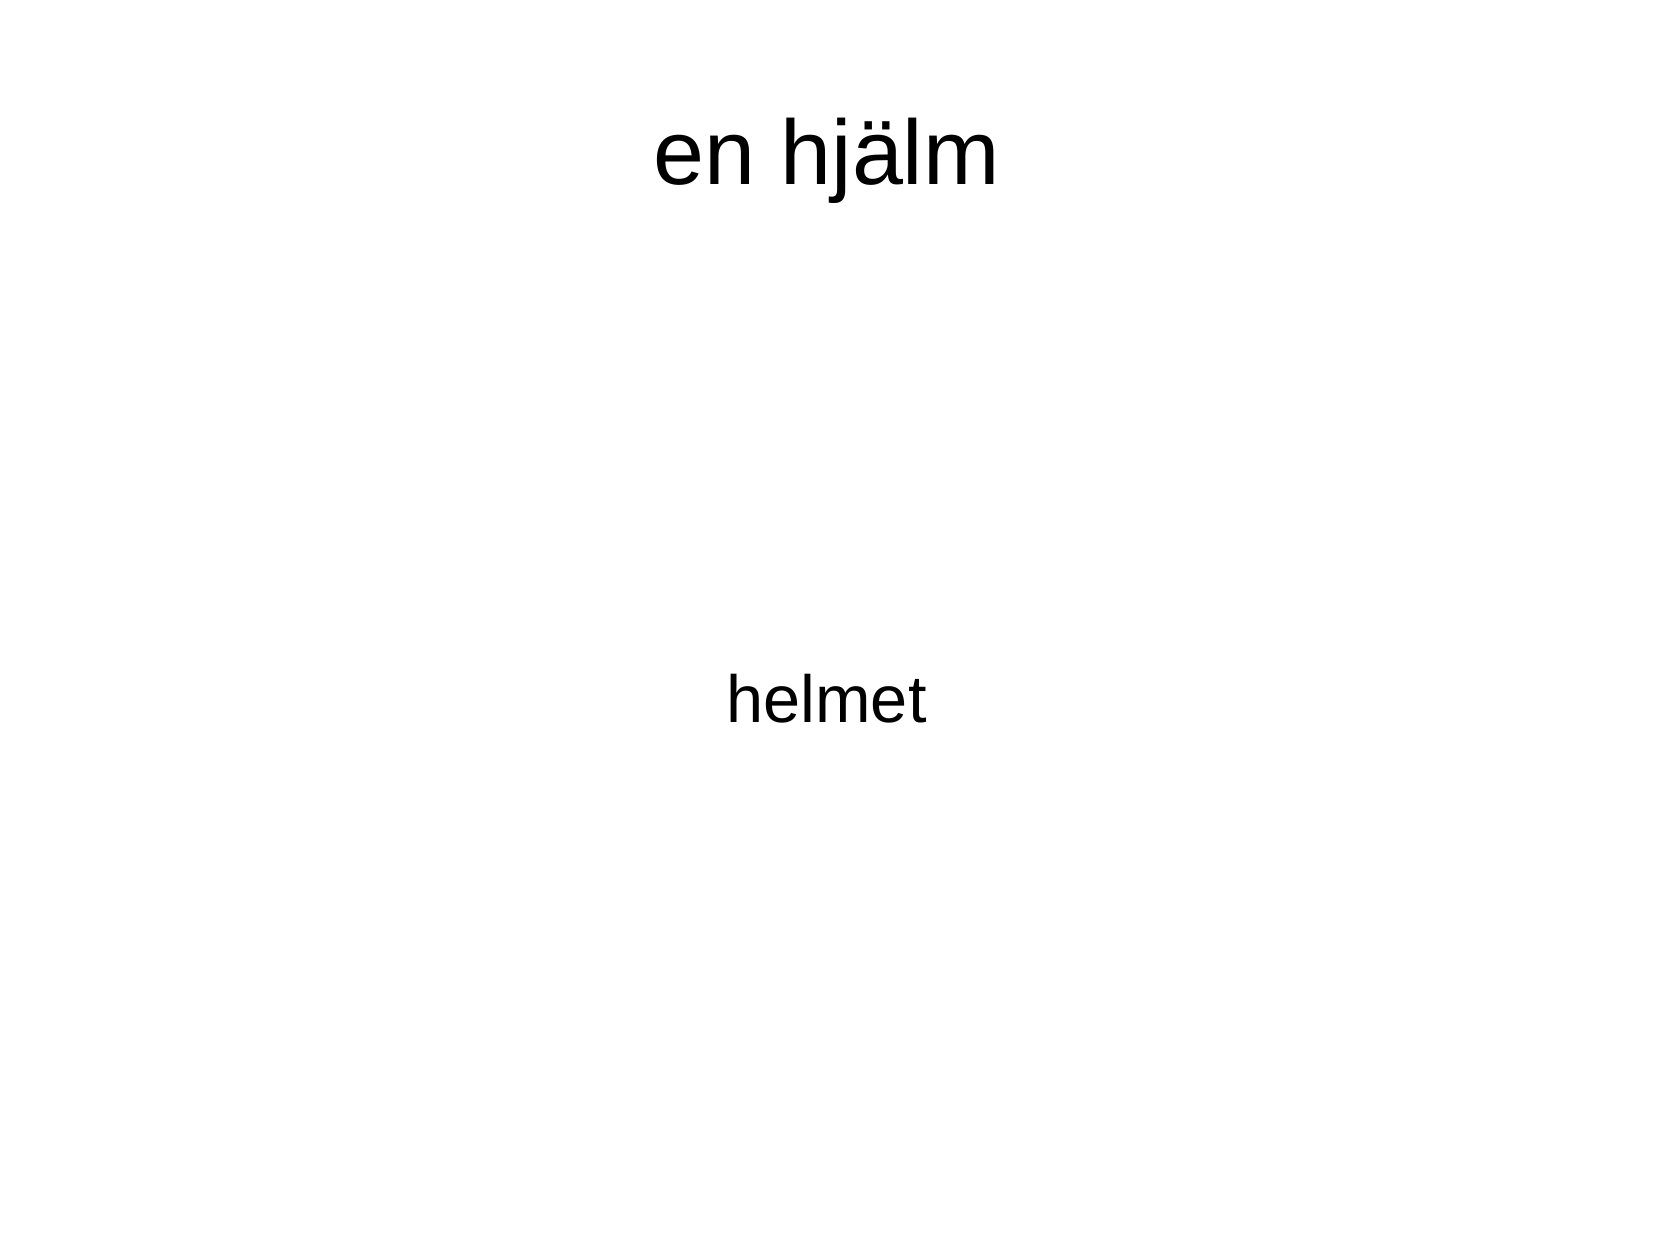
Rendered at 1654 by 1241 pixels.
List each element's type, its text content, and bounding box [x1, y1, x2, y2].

subtitle helmet [82, 297, 1571, 1102]
title en hjälm [82, 56, 1571, 250]
